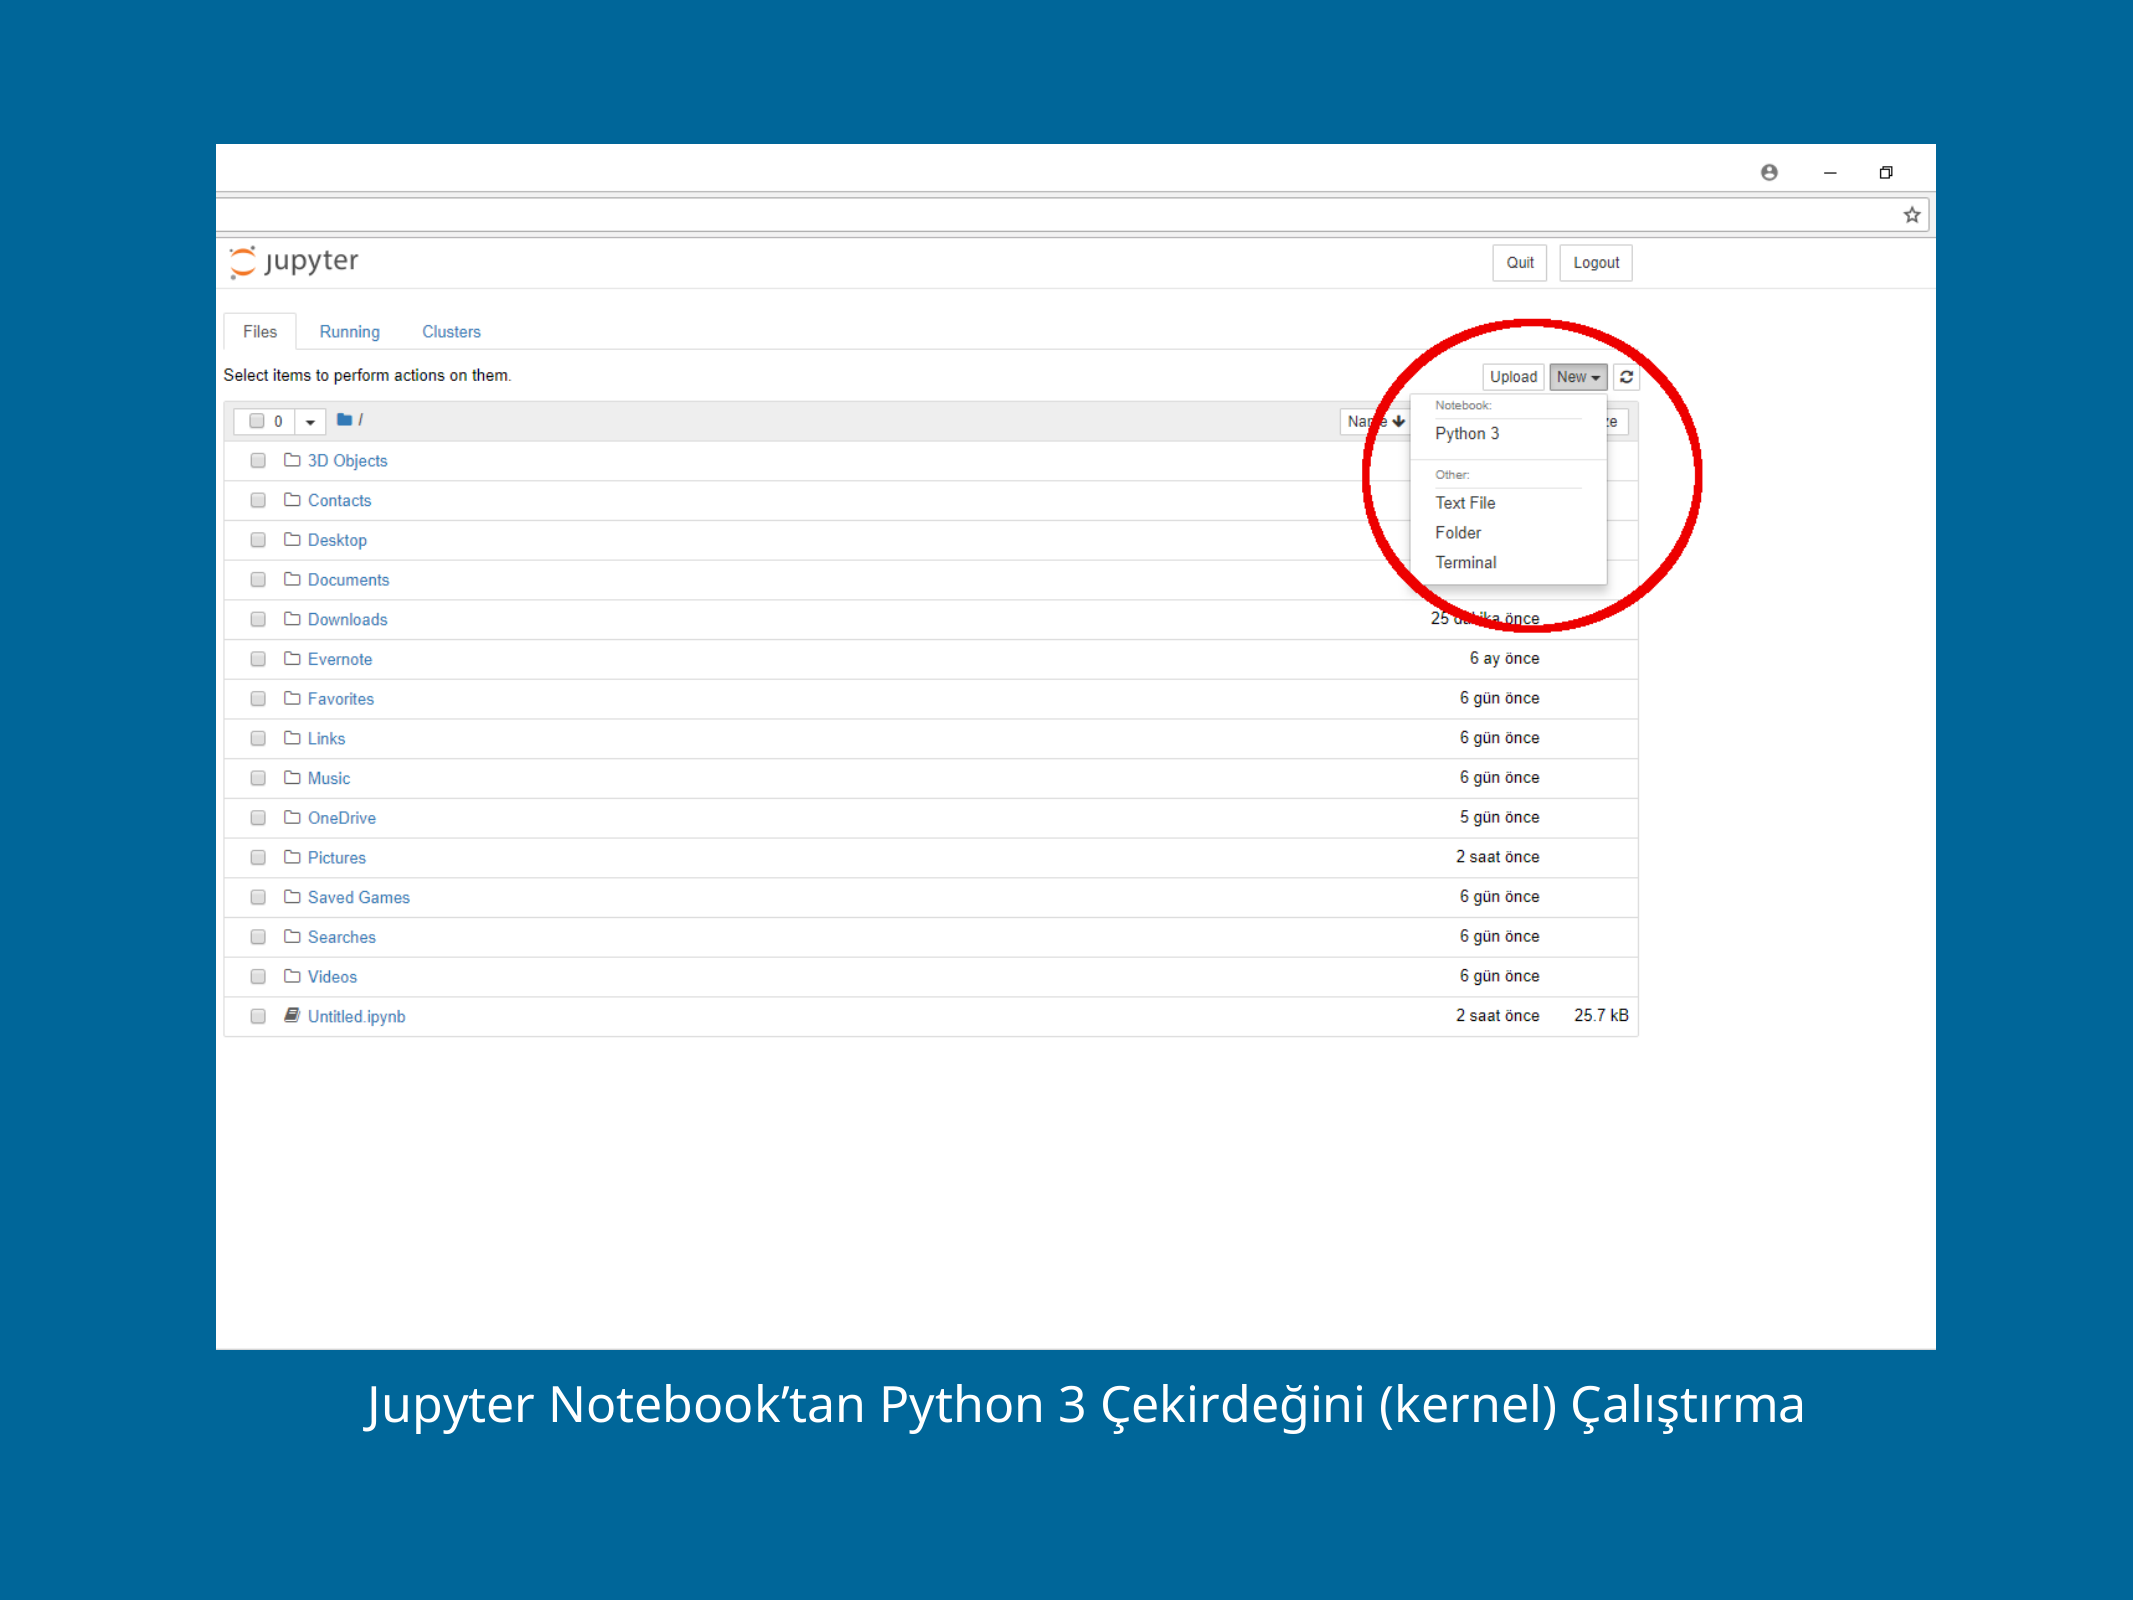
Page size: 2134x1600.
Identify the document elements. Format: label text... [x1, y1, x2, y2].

picture [217, 145, 1935, 1349]
text_box Jupyter Notebook’tan Python 3 Çekirdeğini (kernel) Çalıştırma [90, 1365, 2086, 1441]
